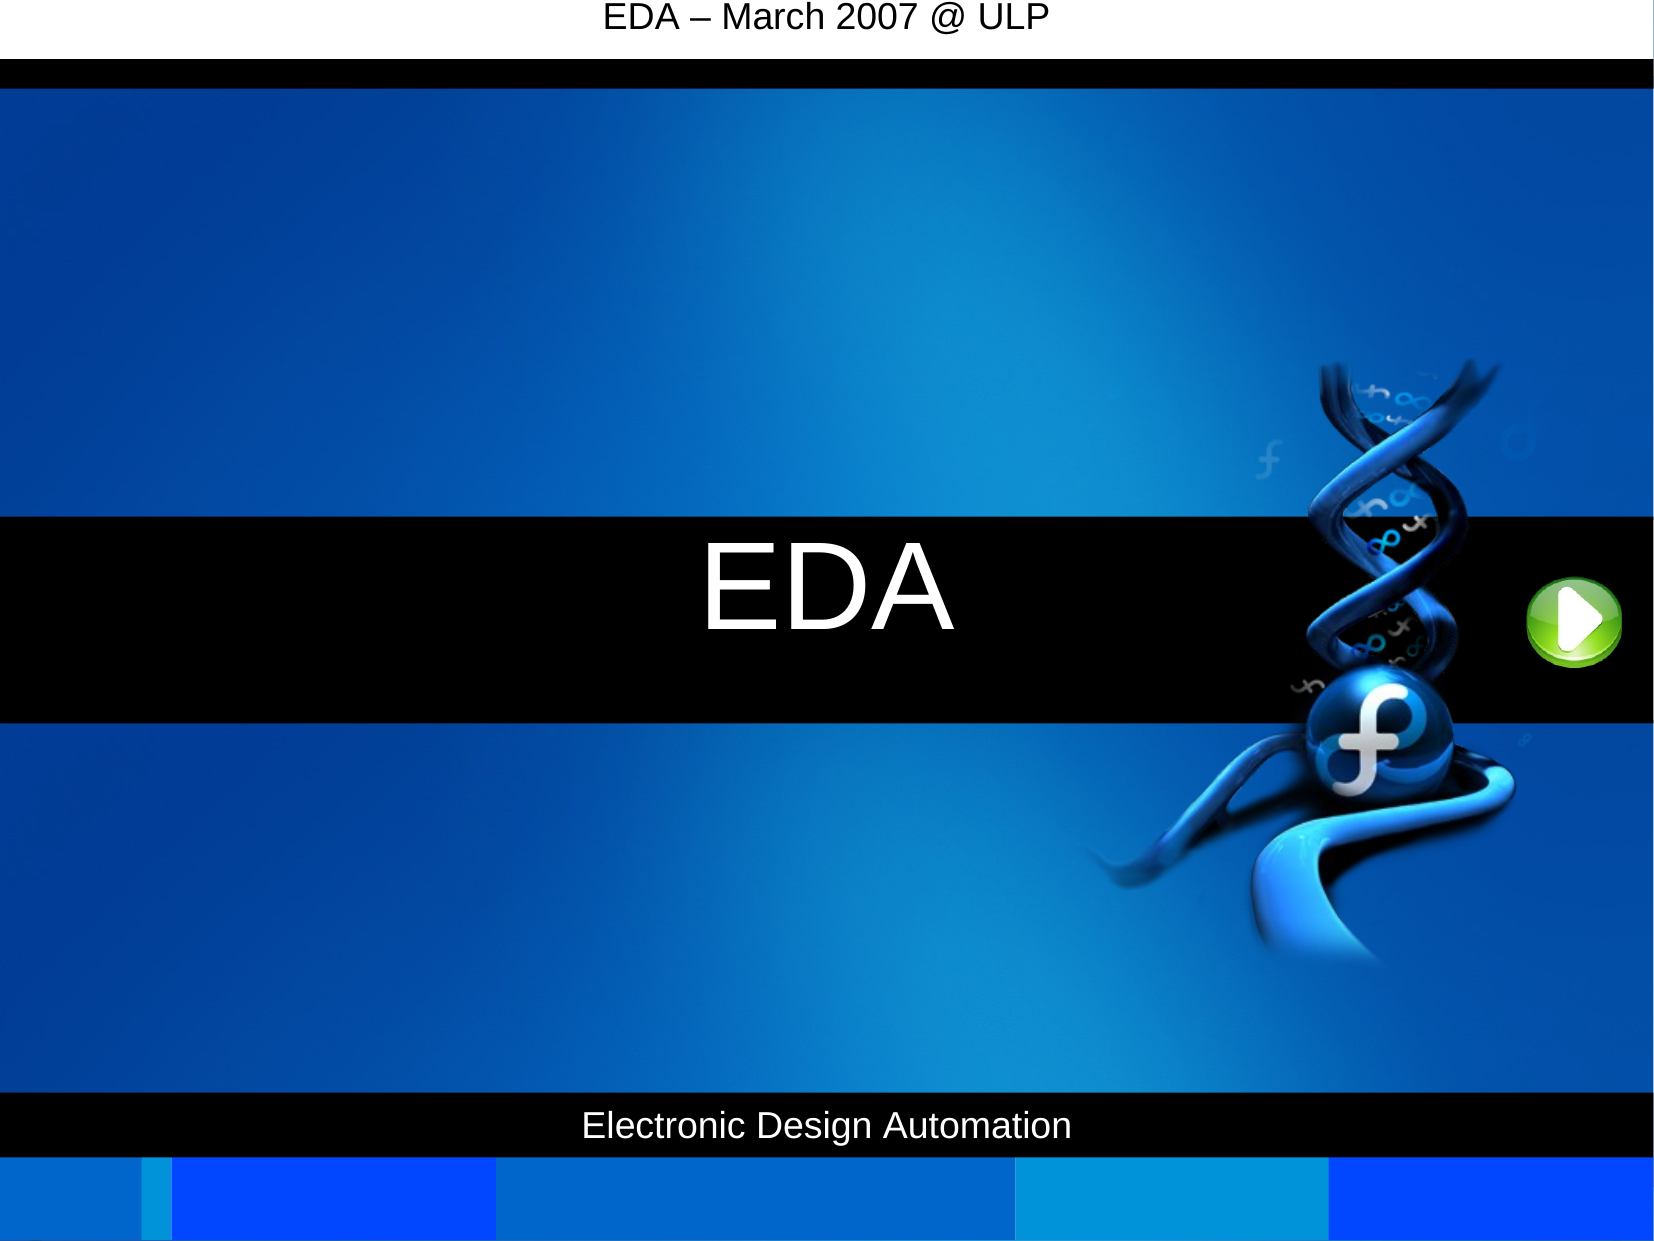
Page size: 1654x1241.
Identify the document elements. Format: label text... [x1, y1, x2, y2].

text_box [0, 516, 1062, 724]
text_box [0, 1158, 1654, 1241]
text_box EDA – March 2007 @ ULP [587, 0, 1066, 59]
picture [0, 89, 1654, 1092]
text_box Electronic Design Automation [0, 1092, 1654, 1158]
text_box [0, 0, 1654, 89]
text_box [1563, 516, 1654, 724]
text_box EDA [683, 508, 971, 709]
